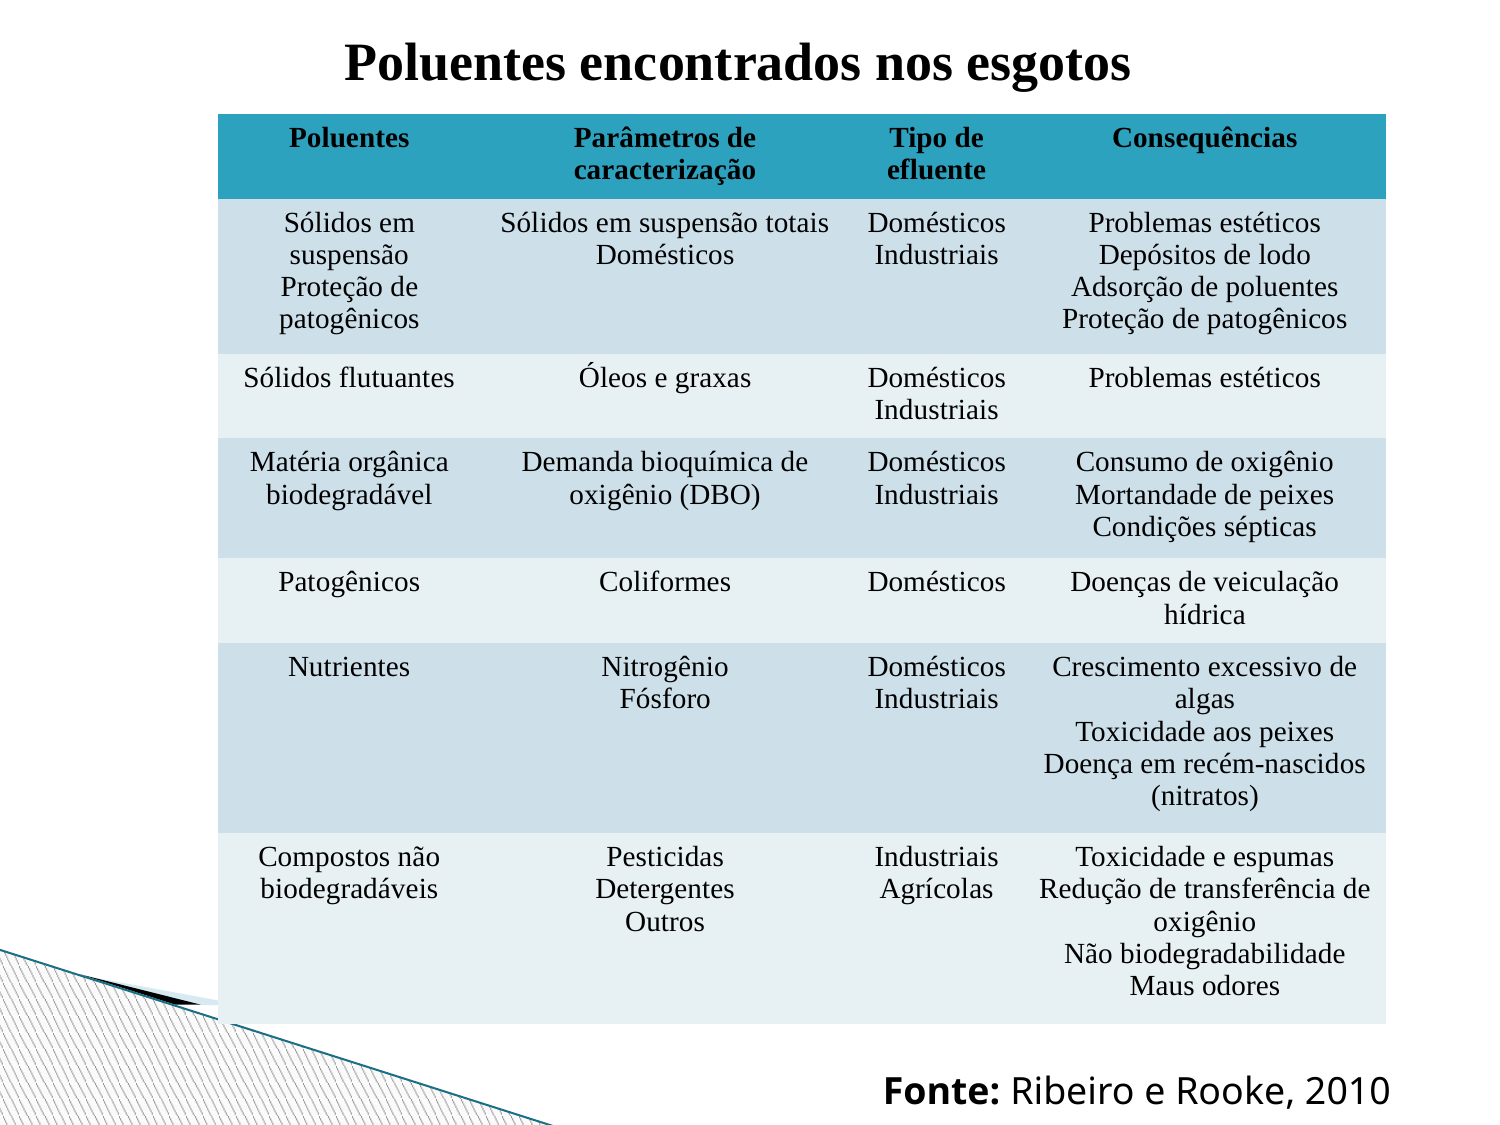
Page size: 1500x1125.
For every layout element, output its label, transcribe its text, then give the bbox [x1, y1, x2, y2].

table_cell Domésticos [850, 558, 1024, 643]
table_cell Domésticos Industriais [850, 643, 1024, 833]
table_cell Nutrientes [218, 643, 480, 833]
table_cell Problemas estéticos [1024, 354, 1386, 438]
table_cell Matéria orgânica biodegradável [218, 438, 480, 558]
table_cell Industriais Agrícolas [850, 833, 1024, 1024]
table_cell Sólidos em suspensão totais Domésticos [480, 199, 850, 354]
table_cell Crescimento excessivo de algas Toxicidade aos peixes Doença em recém-nascidos (nitratos) [1024, 643, 1386, 833]
table_cell Sólidos flutuantes [218, 354, 480, 438]
table_cell Compostos não biodegradáveis [218, 833, 480, 1024]
picture [0, 952, 543, 1125]
table_cell Domésticos Industriais [850, 199, 1024, 354]
table_cell Problemas estéticos Depósitos de lodo Adsorção de poluentes Proteção de patogênicos [1024, 199, 1386, 354]
table_header Consequências [1024, 114, 1386, 199]
table_header Poluentes [218, 114, 480, 199]
table_cell Demanda bioquímica de oxigênio (DBO) [480, 438, 850, 558]
table_cell Sólidos em suspensão Proteção de patogênicos [218, 199, 480, 354]
table_cell Óleos e graxas [480, 354, 850, 438]
table_cell Patogênicos [218, 558, 480, 643]
table_cell Domésticos Industriais [850, 438, 1024, 558]
table_cell Domésticos Industriais [850, 354, 1024, 438]
table_cell Consumo de oxigênio Mortandade de peixes Condições sépticas [1024, 438, 1386, 558]
title Poluentes encontrados nos esgotos [76, 19, 1427, 100]
table_cell Doenças de veiculação hídrica [1024, 558, 1386, 643]
table_header Tipo de efluente [850, 114, 1024, 199]
table_cell Toxicidade e espumas Redução de transferência de oxigênio Não biodegradabilidade Maus odores [1024, 833, 1386, 1024]
table_cell Nitrogênio Fósforo [480, 643, 850, 833]
text_box Fonte: Ribeiro e Rooke, 2010 [868, 1059, 1459, 1120]
table_cell Coliformes [480, 558, 850, 643]
table_cell Pesticidas Detergentes Outros [480, 833, 850, 1024]
table_header Parâmetros de caracterização [480, 114, 850, 199]
